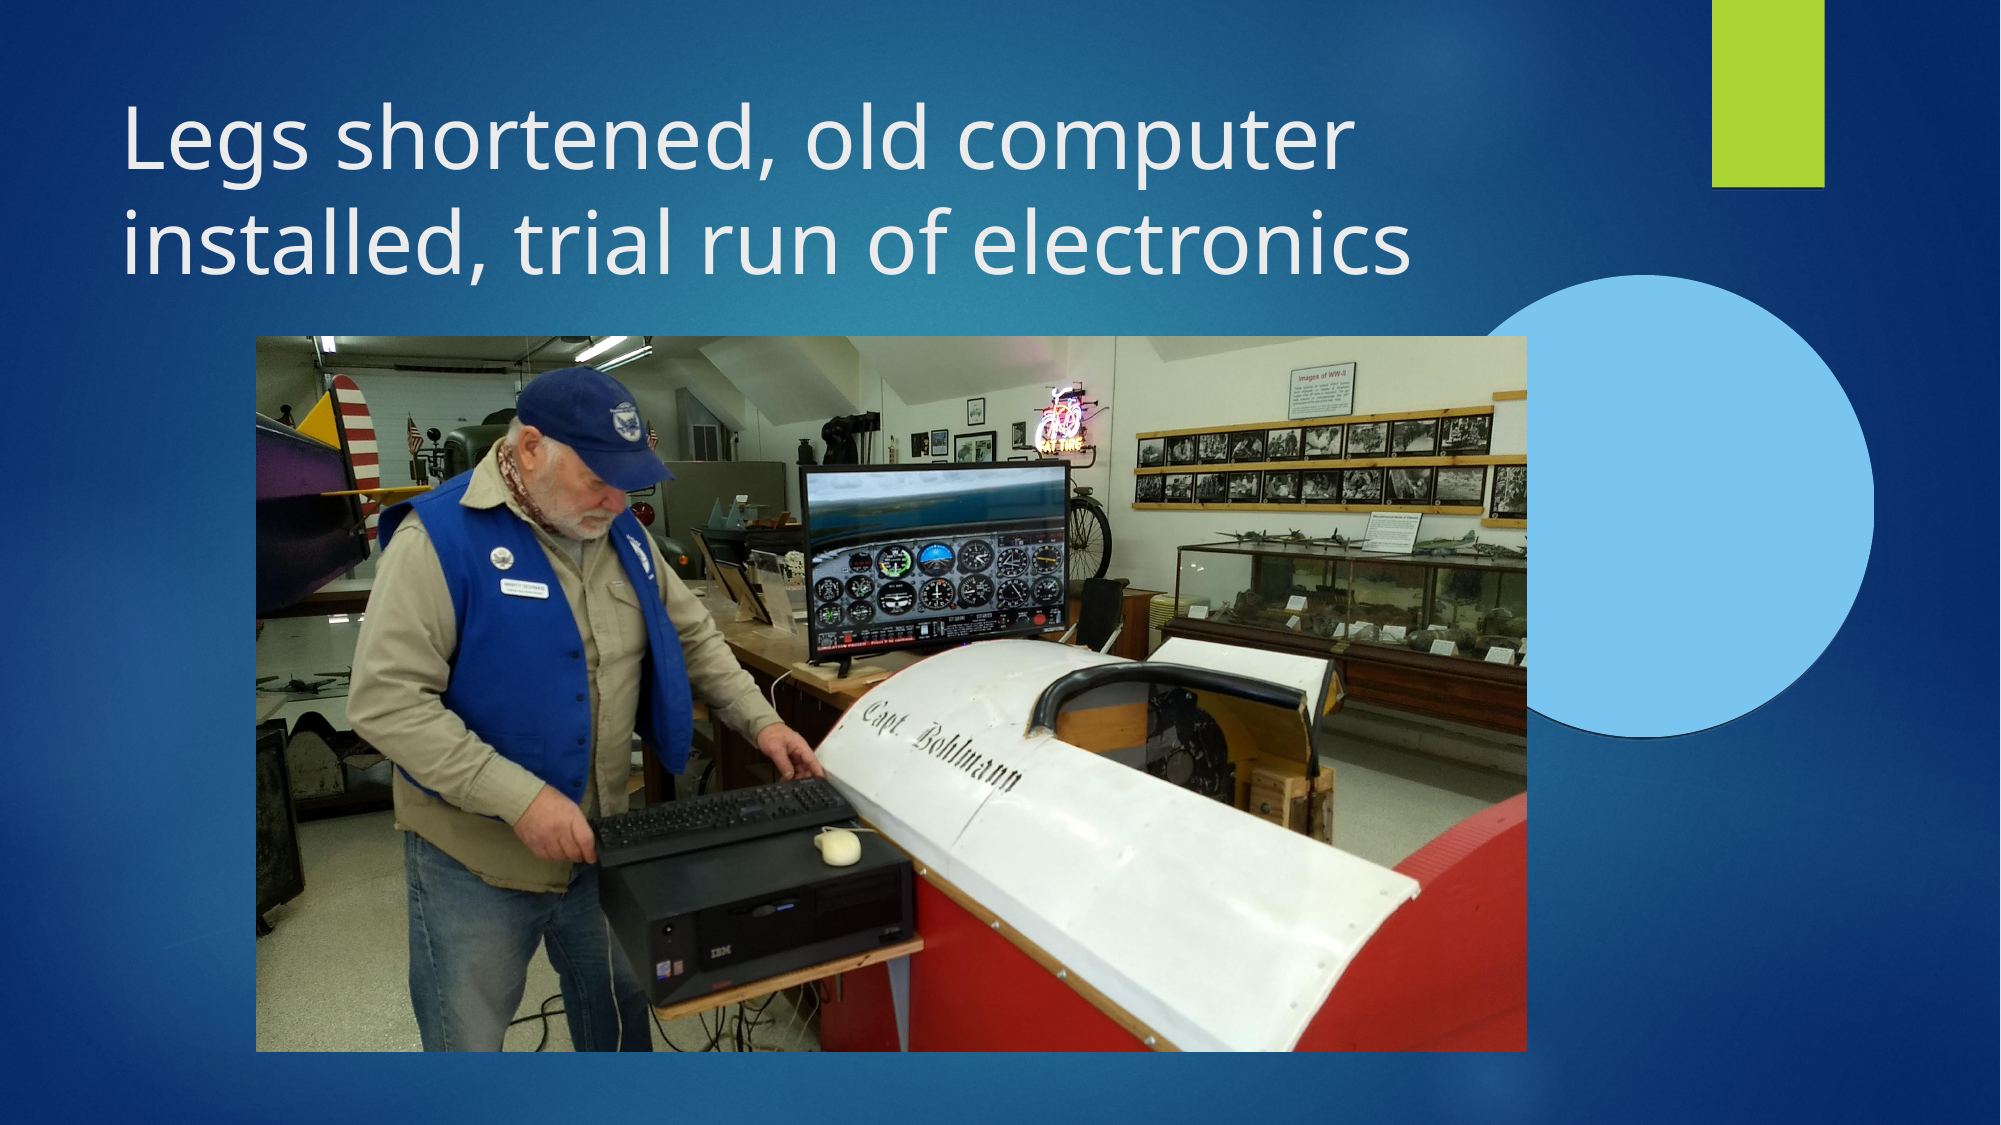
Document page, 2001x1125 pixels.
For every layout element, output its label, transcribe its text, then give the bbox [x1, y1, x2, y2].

picture [0, 0, 2001, 1125]
text_box Legs shortened, old computer installed, trial run of electronics [105, 74, 1649, 304]
